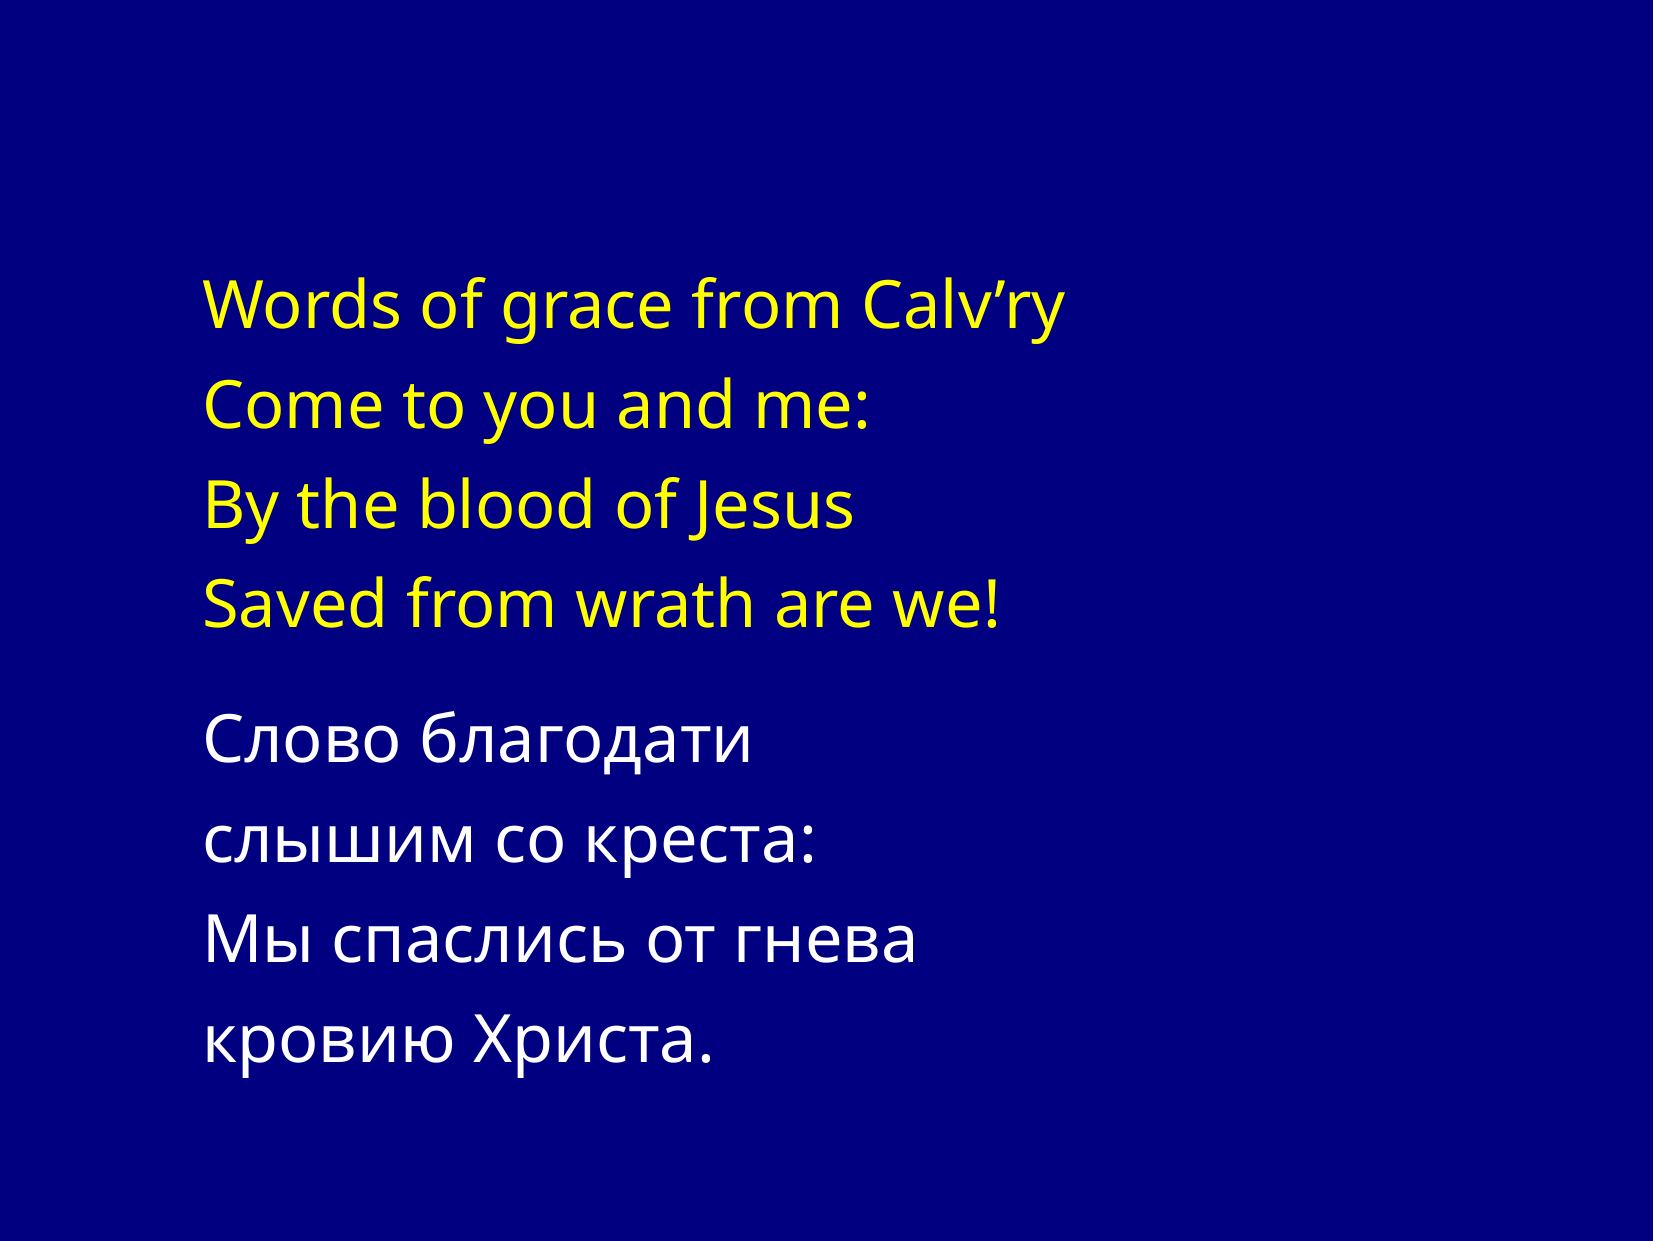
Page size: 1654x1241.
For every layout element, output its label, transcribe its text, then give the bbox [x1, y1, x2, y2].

text_box Words of grace from Calv’ry Come to you and me: By the blood of Jesus Saved from wrath are we! [75, 150, 1576, 638]
text_box Слово благодати слышим со креста: Мы спаслись от гнева кровию Христа. [75, 675, 1576, 1163]
